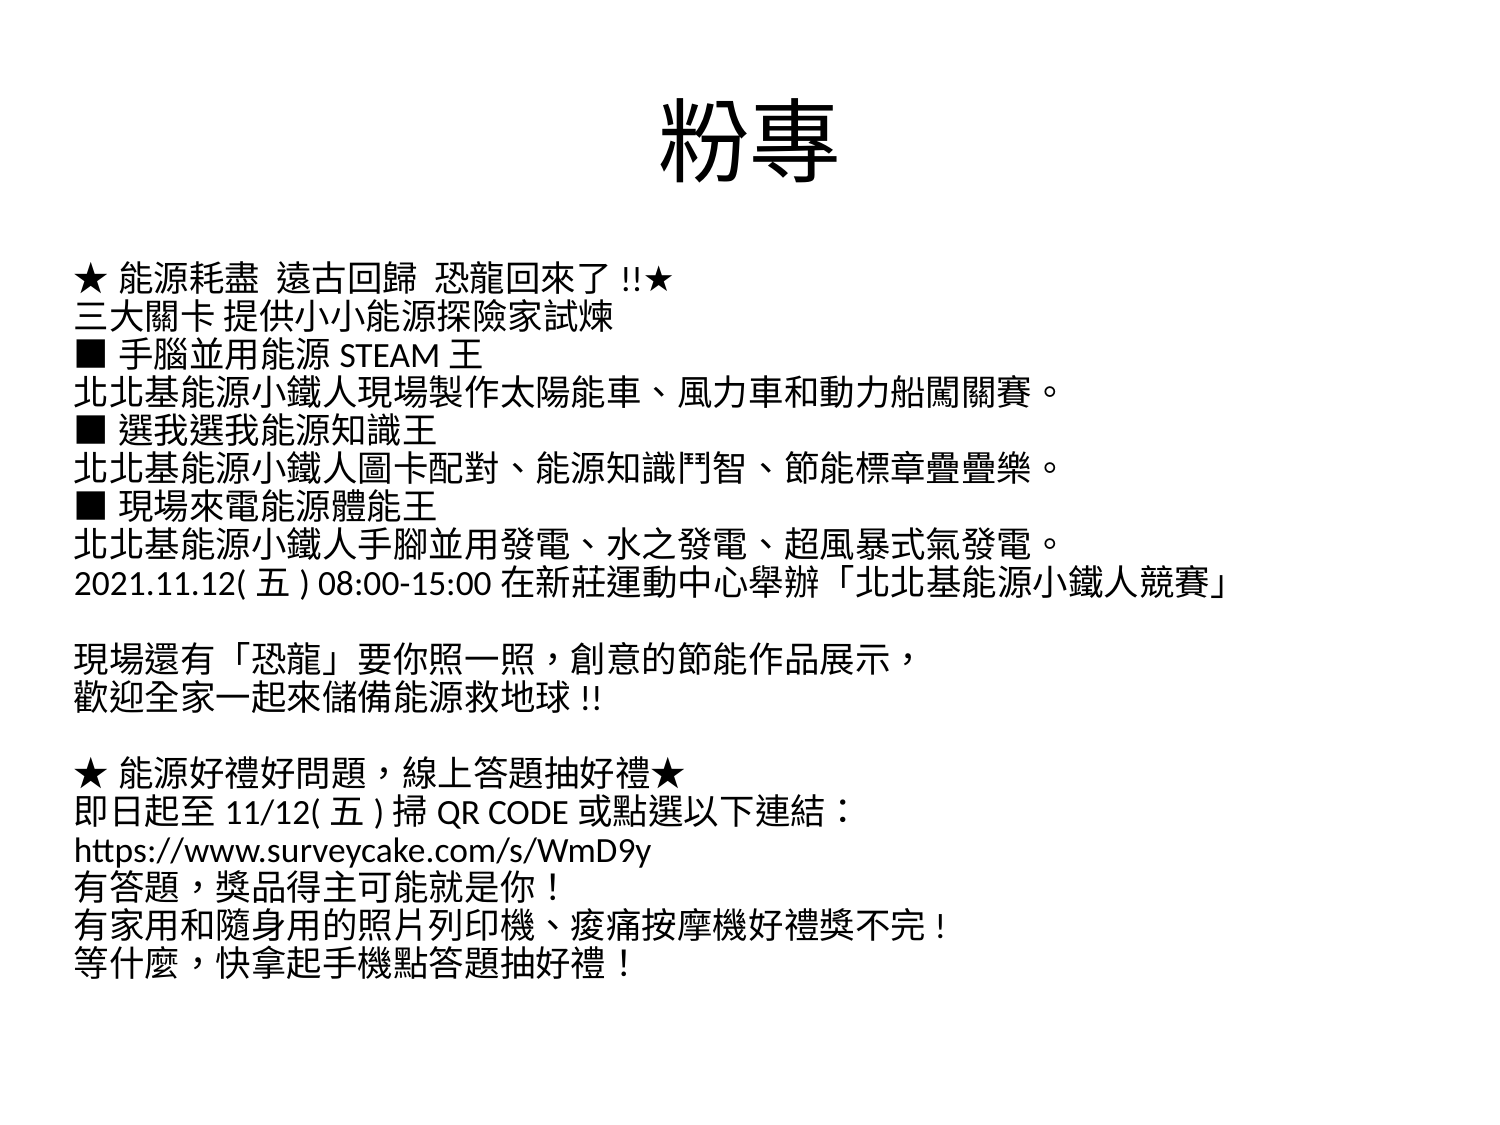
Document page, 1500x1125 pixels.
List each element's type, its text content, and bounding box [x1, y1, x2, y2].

list ★能源耗盡 遠古回歸 恐龍回來了!!★ 三大關卡 提供小小能源探險家試煉 ■手腦並用能源STEAM王 北北基能源小鐵人現場製作太陽能車、風力車和動力船闖關賽。 ■選我選我能源知識王 北北基能源小鐵人圖卡配對、能源知識鬥智、節能標章疊疊樂。 ■現場來電能源體能王 北北基能源小鐵人手腳並用發電、水之發電、超風暴式氣發電。 2021.11.12(五) 08:00-15:00在新莊運動中心舉辦「北北基能源小鐵人競賽」 現場還有「恐龍」要你照一照，創意的節能作品展示， 歡迎全家一起來儲備能源救地球!! ★能源好禮好問題，線上答題抽好禮★ 即日起至11/12(五)掃QR CODE或點選以下連結： https://www.surveycake.com/s/WmD9y 有答題，獎品得主可能就是你！ 有家用和隨身用的照片列印機、痠痛按摩機好禮獎不完! 等什麼，快拿起手機點答題抽好禮！ [59, 259, 1410, 1003]
title 粉專 [75, 45, 1426, 233]
